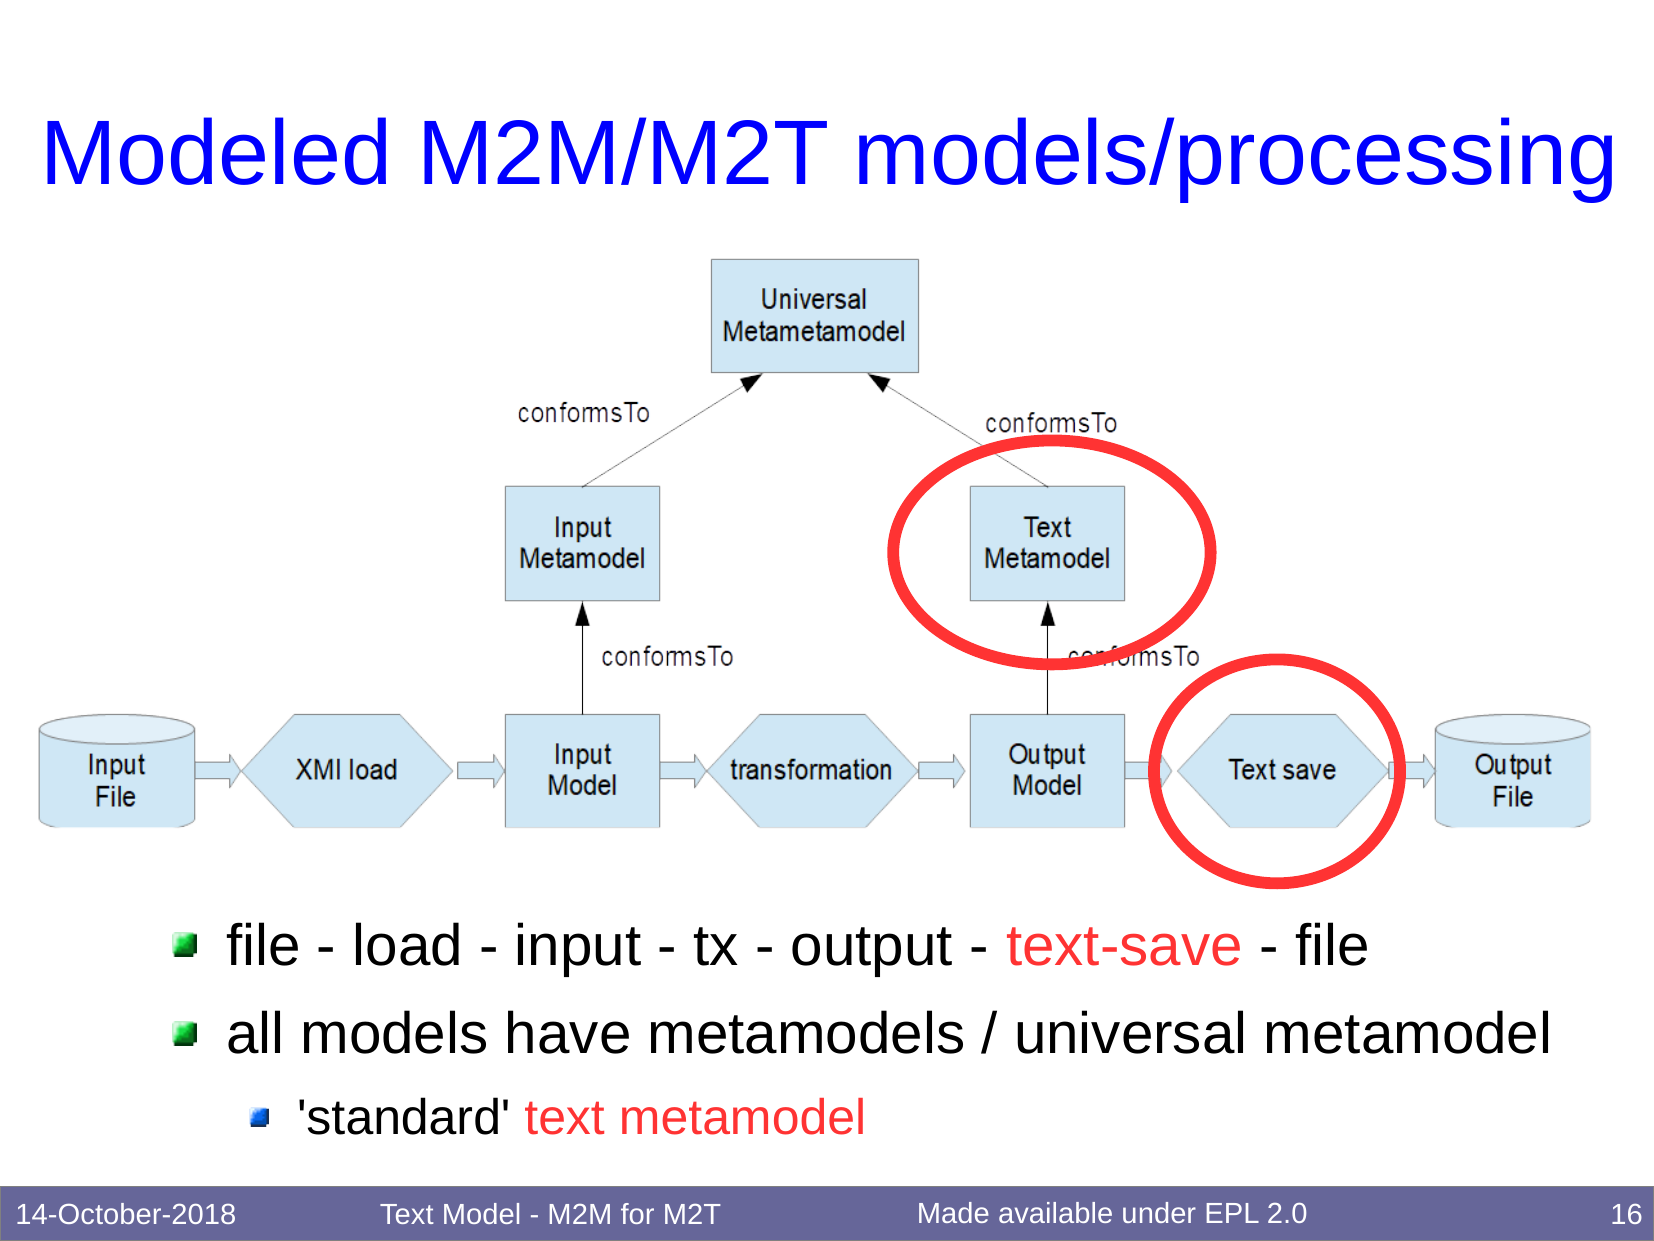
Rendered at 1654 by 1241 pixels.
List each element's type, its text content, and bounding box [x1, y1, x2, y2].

picture [0, 202, 1642, 884]
title Modeled M2M/M2T models/processing [24, 49, 1637, 202]
list file - load - input - tx - output - text-save - file all models have metamodels / universal metamodel 'standard' text metamodel [84, 912, 1558, 1241]
picture [1160, 666, 1394, 877]
